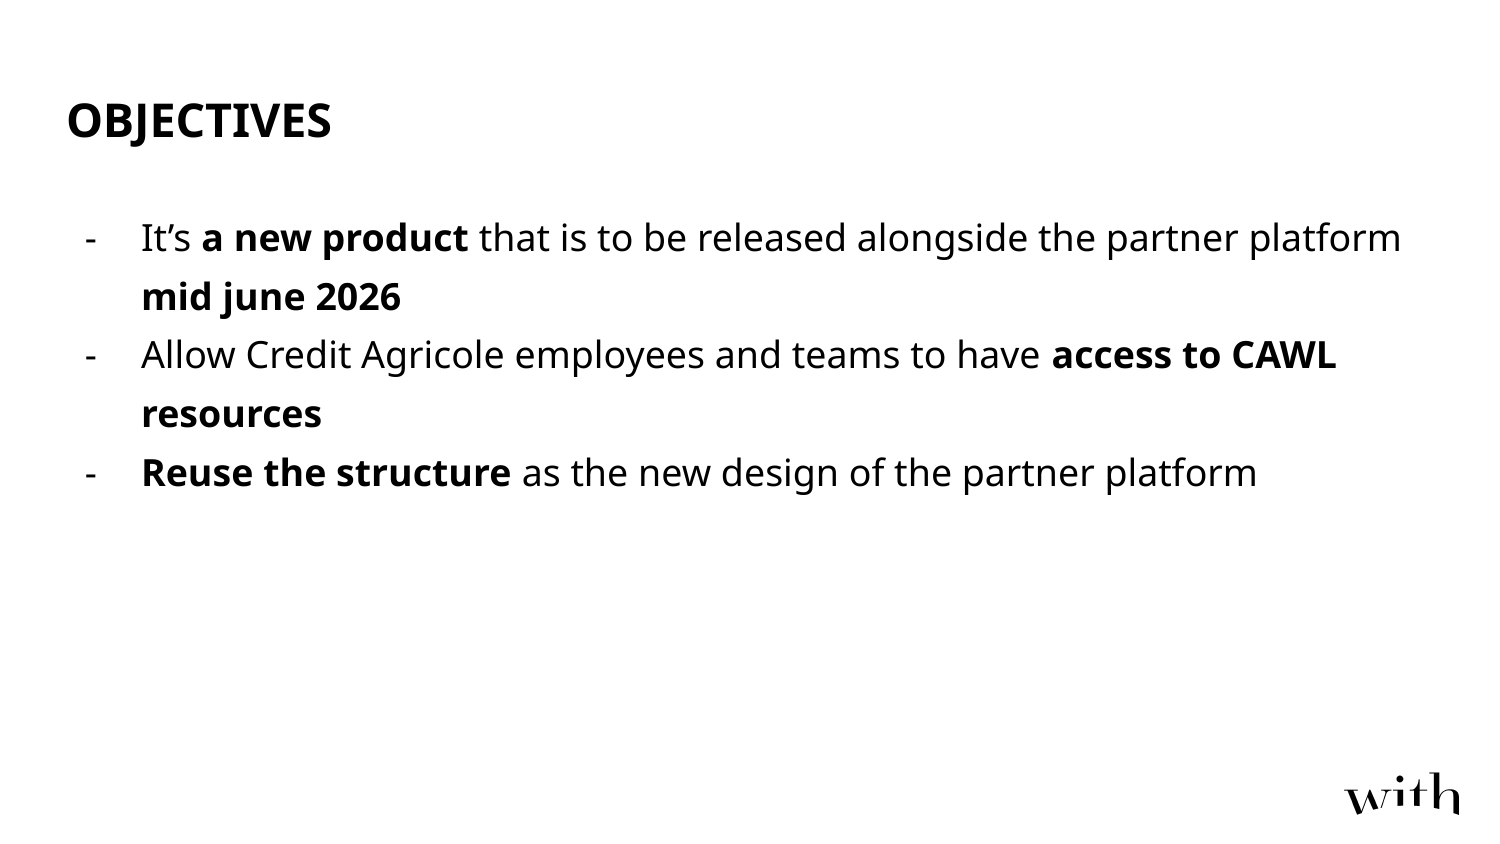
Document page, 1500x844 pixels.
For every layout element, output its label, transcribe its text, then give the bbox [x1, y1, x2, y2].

list It’s a new product that is to be released alongside the partner platform mid june 2026 Allow Credit Agricole employees and teams to have access to CAWL resources Reuse the structure as the new design of the partner platform [51, 189, 1449, 750]
title OBJECTIVES [51, 72, 1449, 167]
picture [1306, 769, 1500, 816]
